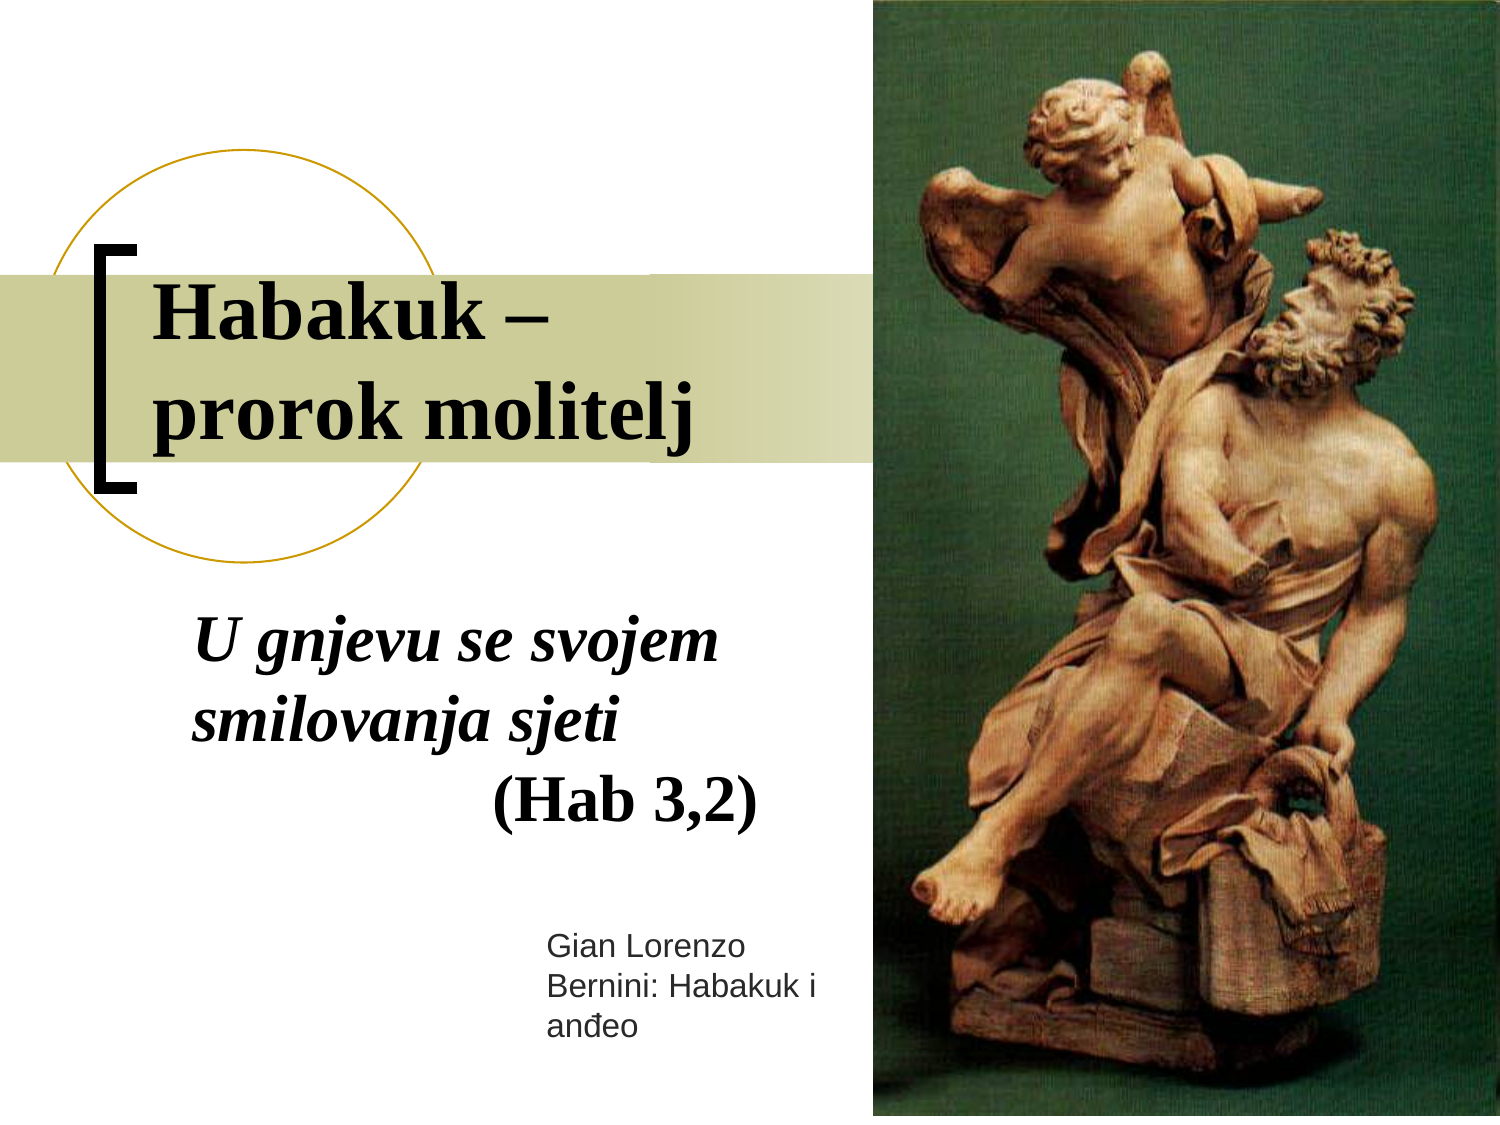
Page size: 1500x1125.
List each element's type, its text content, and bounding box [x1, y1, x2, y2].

subtitle U gnjevu se svojem smilovanja sjeti (Hab 3,2) [177, 587, 873, 901]
title Habakuk – prorok molitelj [137, 180, 873, 532]
picture [873, 0, 1500, 1116]
text_box Gian Lorenzo Bernini: Habakuk i anđeo [531, 916, 869, 1053]
